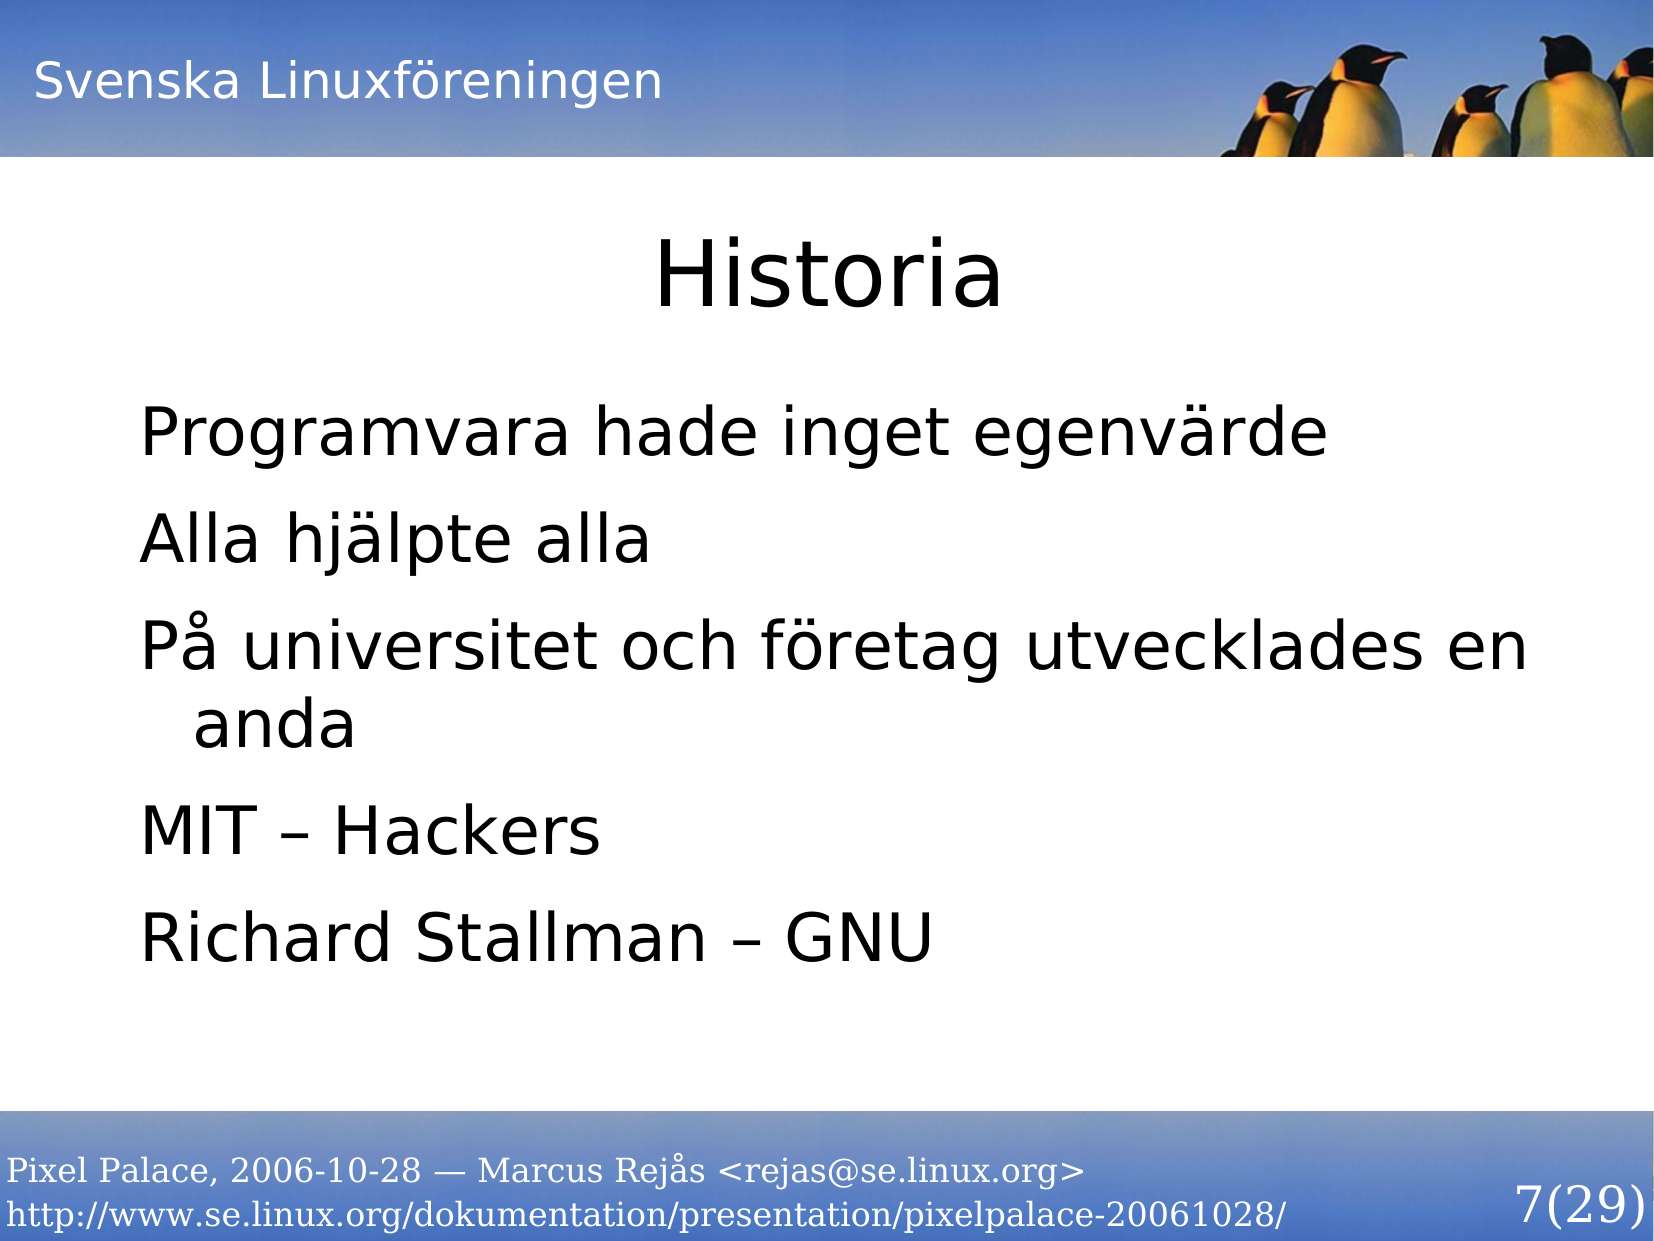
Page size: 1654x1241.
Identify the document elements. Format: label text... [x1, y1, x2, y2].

title Historia [123, 160, 1537, 389]
list Programvara hade inget egenvärde Alla hjälpte alla På universitet och företag utvecklades en anda MIT – Hackers Richard Stallman – GNU [121, 392, 1534, 1053]
picture [0, 1111, 1654, 1241]
picture [0, 0, 1654, 157]
